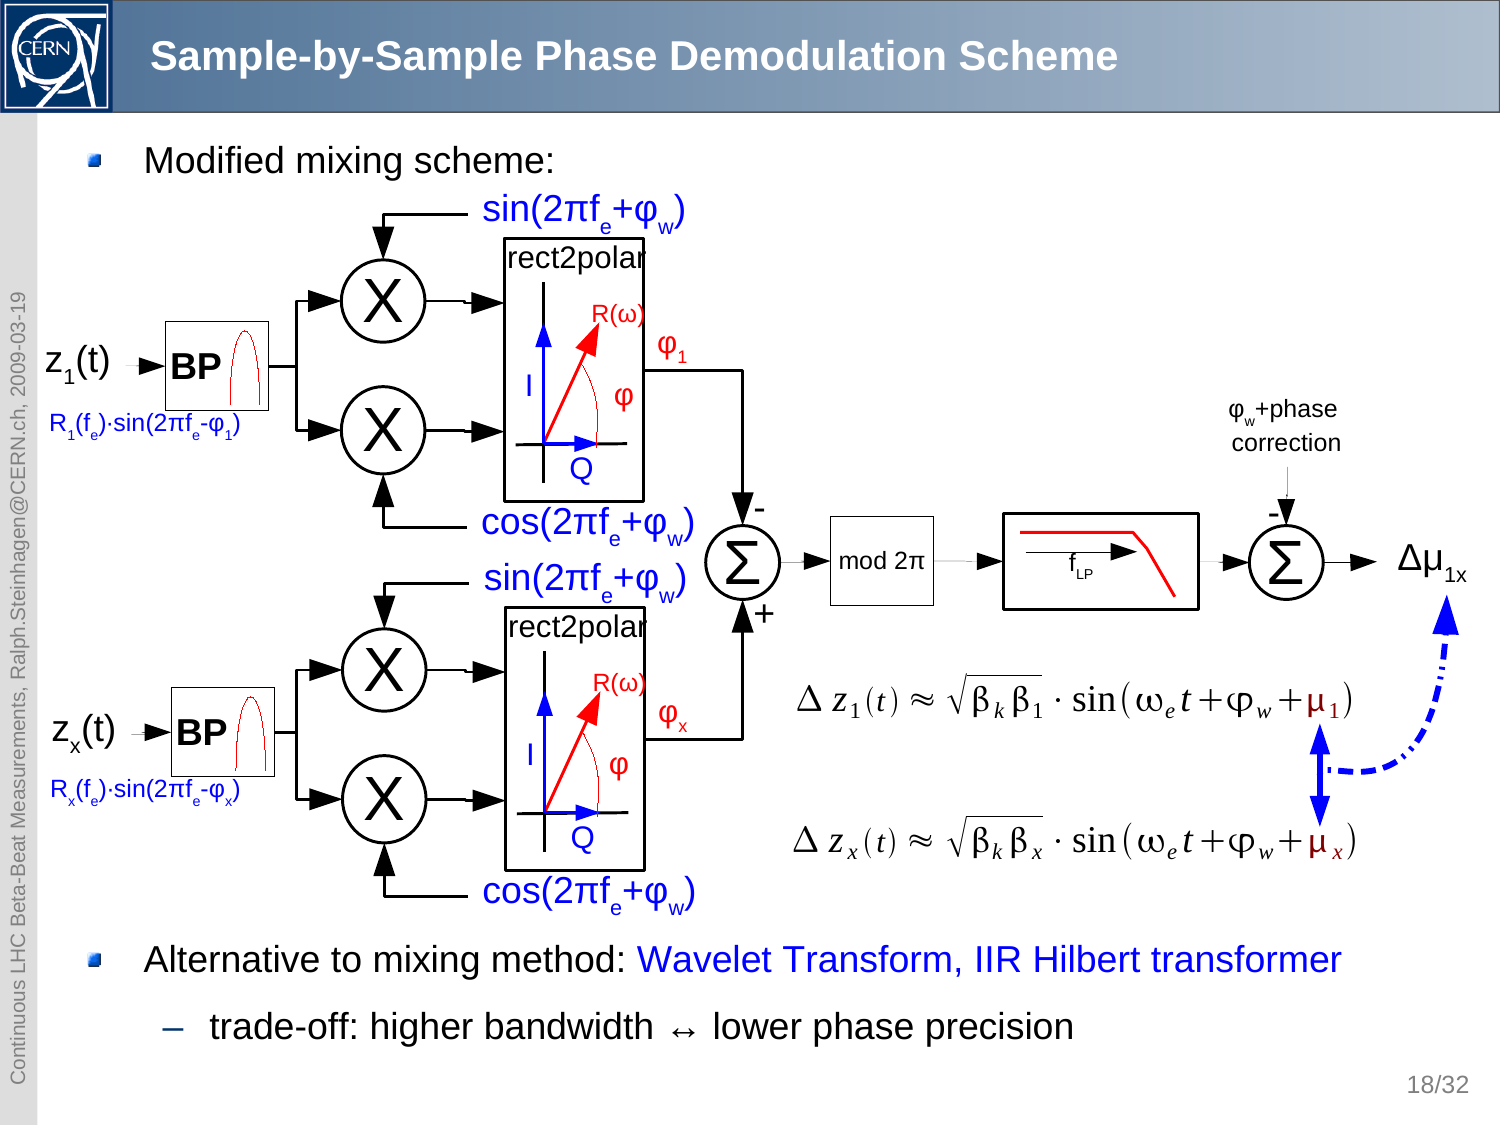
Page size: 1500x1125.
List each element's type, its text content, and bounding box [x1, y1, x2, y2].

picture [0, 0, 113, 113]
text_box R1(fe)∙sin(2πfe-φ1) [34, 401, 87, 453]
chart [783, 673, 1367, 910]
text_box Rx(fe)∙sin(2πfe-φx) [35, 767, 87, 819]
text_box Δμ1x [1438, 528, 1500, 595]
text_box BP [165, 321, 269, 411]
text_box z1(t) [29, 330, 87, 400]
text_box zx(t) [36, 699, 87, 769]
title Sample-by-Sample Phase Demodulation Scheme [150, 0, 1201, 113]
list Modified mixing scheme: Alternative to mixing method: Wavelet Transform, IIR Hilbert transformer trade-off: higher bandwidth ↔ lower phase precision [87, 137, 1438, 1048]
text_box BP [171, 687, 275, 777]
